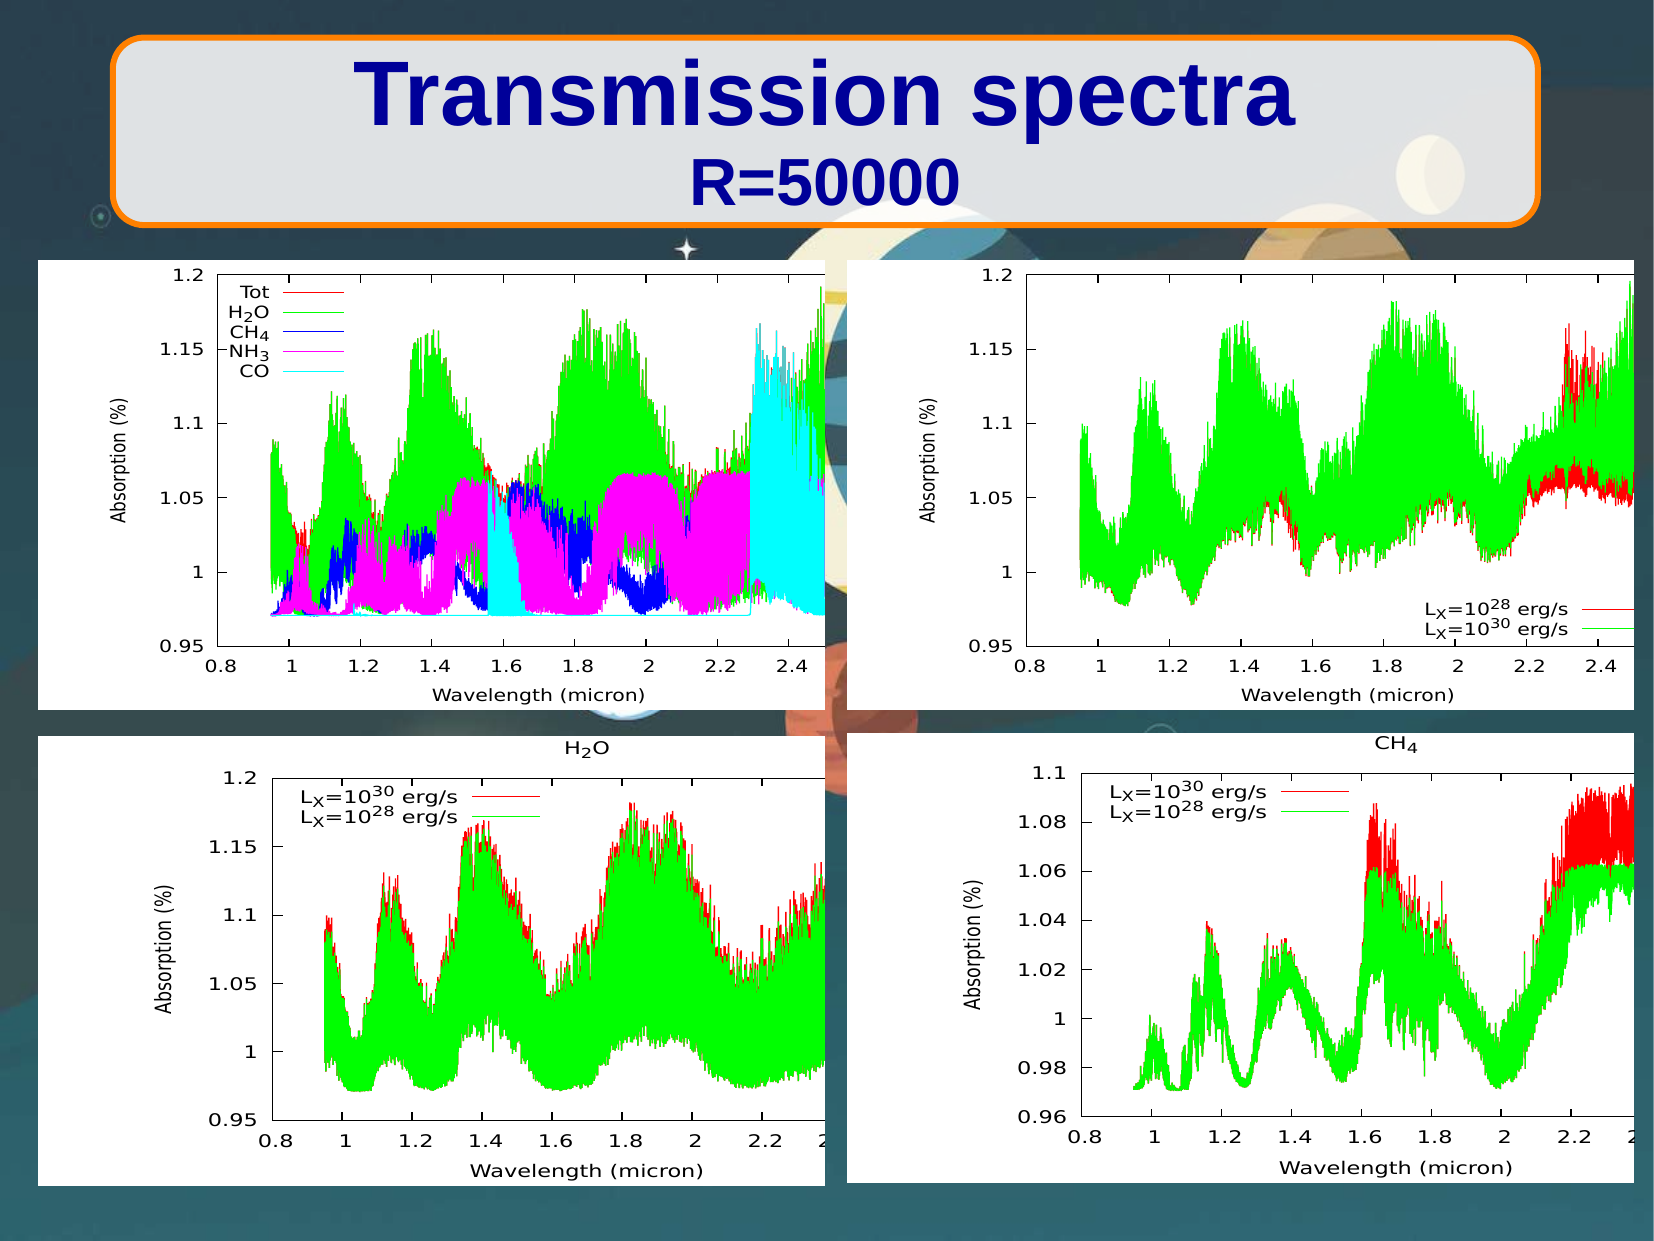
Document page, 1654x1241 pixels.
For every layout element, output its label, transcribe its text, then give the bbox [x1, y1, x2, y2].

picture [846, 260, 1635, 711]
table_cell Temperature [0, 0, 1654, 1241]
picture [37, 736, 826, 1187]
picture [37, 260, 826, 711]
text_box Transmission spectra R=50000 [112, 37, 1538, 226]
picture [846, 732, 1635, 1183]
